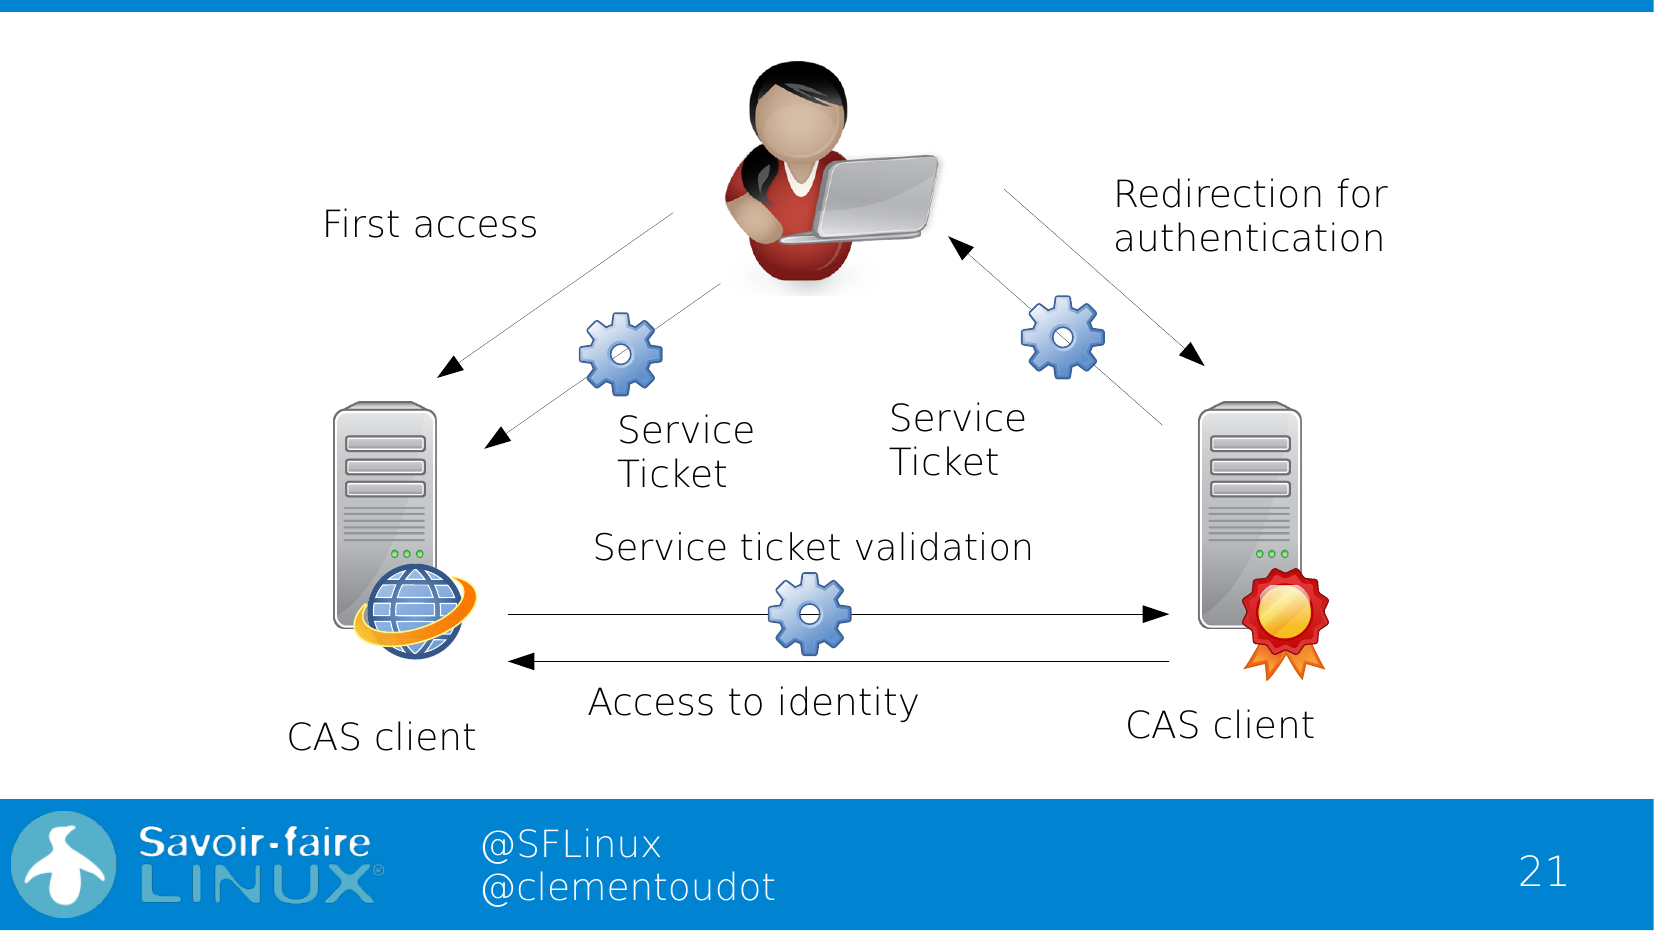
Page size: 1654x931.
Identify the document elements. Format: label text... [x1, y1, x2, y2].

picture [333, 401, 482, 674]
picture [1198, 401, 1347, 686]
text_box Service Ticket [602, 401, 792, 518]
text_box CAS client [271, 708, 498, 768]
picture [566, 300, 675, 408]
text_box Service ticket validation [578, 518, 1052, 579]
text_box Redirection for authentication [1098, 165, 1453, 272]
picture [11, 811, 384, 918]
text_box Access to identity [572, 673, 1087, 733]
text_box First access [307, 194, 601, 254]
text_box CAS client [1110, 696, 1382, 756]
picture [1009, 283, 1117, 389]
text_box Service Ticket [874, 389, 1146, 497]
picture [755, 662, 864, 668]
picture [705, 47, 949, 296]
picture [755, 560, 864, 661]
